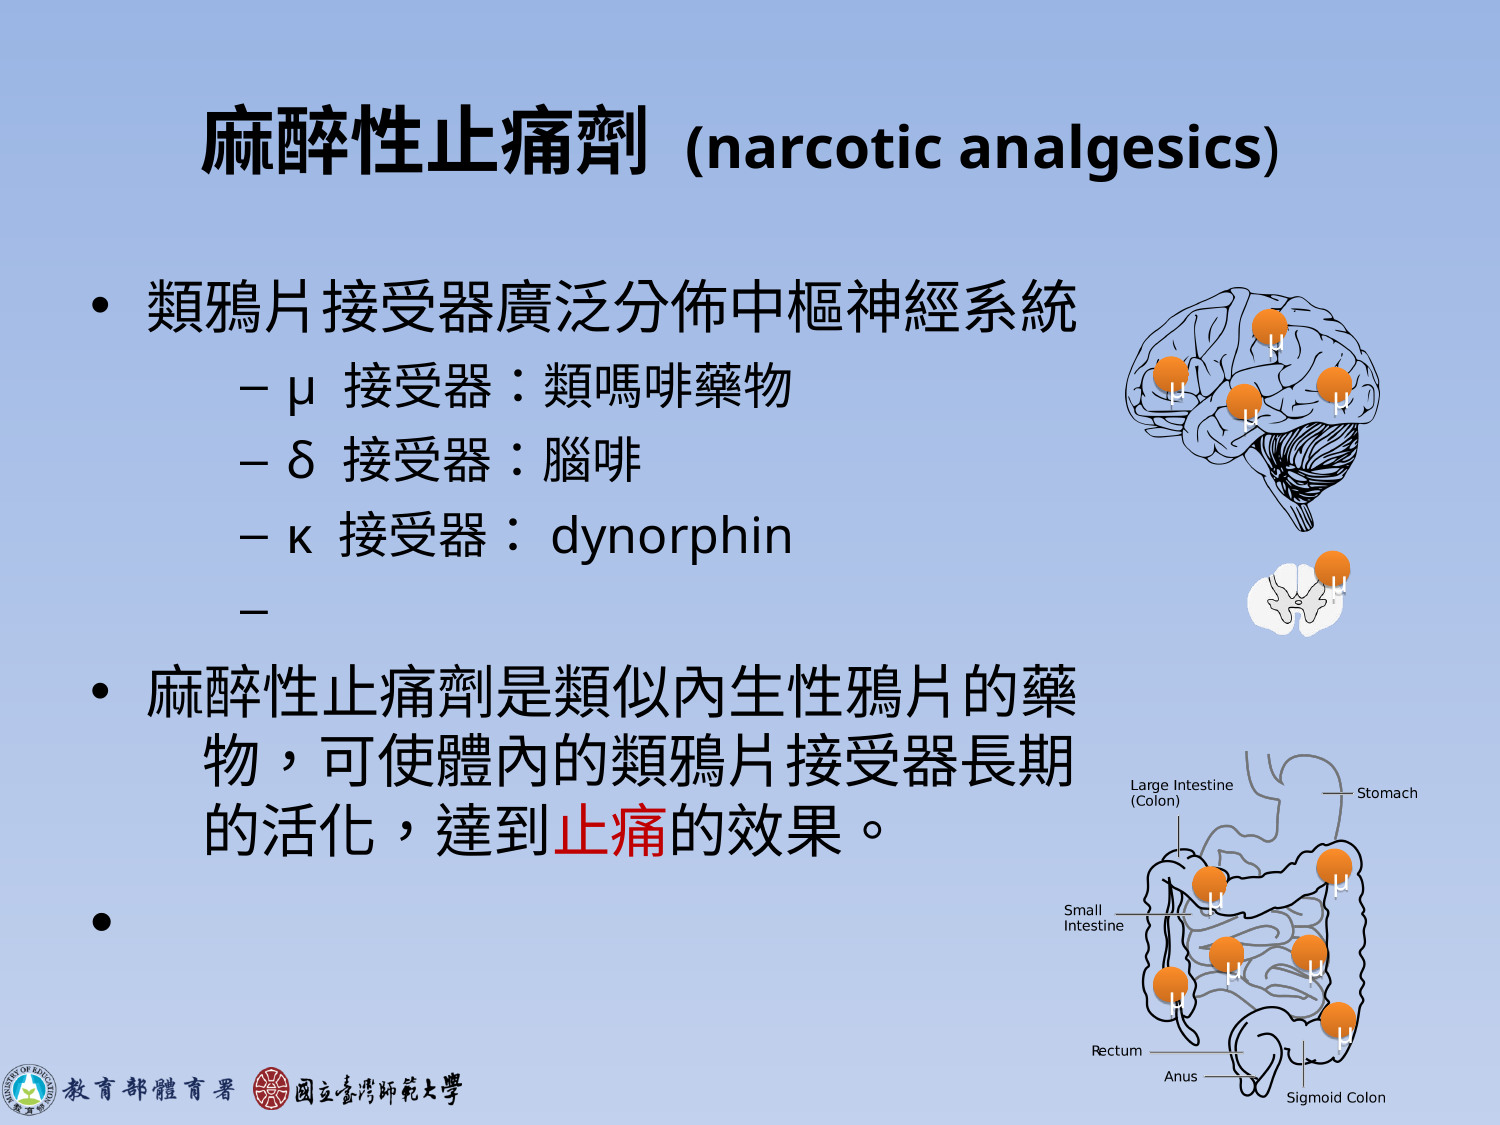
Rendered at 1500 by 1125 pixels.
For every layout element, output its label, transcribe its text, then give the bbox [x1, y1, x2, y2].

text_box μ [1153, 966, 1189, 1003]
picture [1060, 751, 1428, 1107]
text_box μ [1192, 866, 1227, 902]
text_box μ [1252, 308, 1288, 345]
picture [1125, 287, 1380, 532]
text_box μ [1209, 936, 1245, 973]
picture [1335, 584, 1343, 590]
text_box μ [1314, 550, 1351, 587]
text_box μ [1226, 383, 1263, 420]
text_box μ [1291, 934, 1328, 971]
title 麻醉性止痛劑 (narcotic analgesics) [75, 45, 1426, 233]
text_box μ [1320, 1002, 1357, 1038]
text_box μ [1316, 848, 1353, 884]
list 類鴉片接受器廣泛分佈中樞神經系統 μ 接受器：類嗎啡藥物 δ 接受器：腦啡 κ 接受器：dynorphin 麻醉性止痛劑是類似內生性鴉片的藥物，可使體內的類鴉片接受器長期的活化，達到止痛的效果。 [75, 262, 1116, 967]
text_box μ [1153, 356, 1189, 392]
picture [1246, 562, 1346, 640]
text_box μ [1316, 367, 1353, 403]
